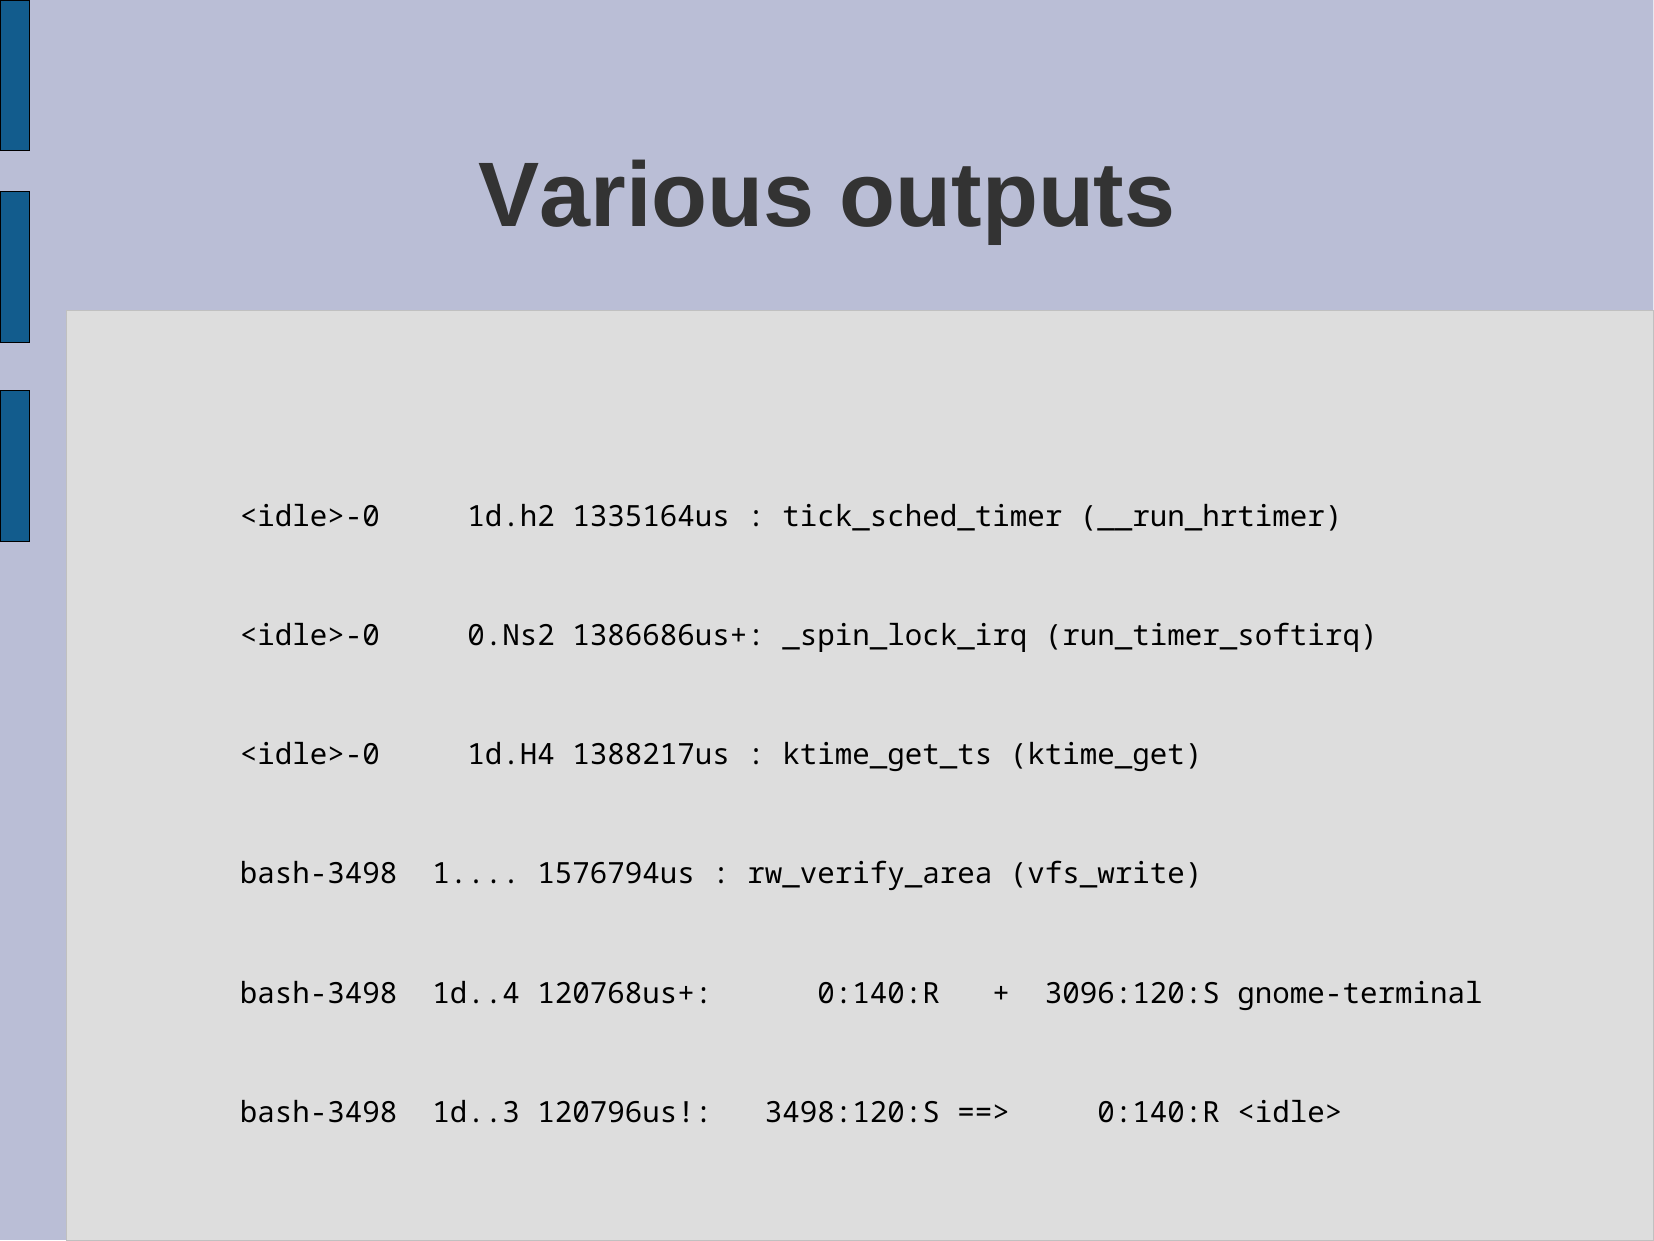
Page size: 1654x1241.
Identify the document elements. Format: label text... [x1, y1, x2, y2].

text_box [112, 787, 1538, 887]
title Various outputs [121, 98, 1534, 291]
text_box <idle>-0 1d.h2 1335164us : tick_sched_timer (__run_hrtimer) <idle>-0 0.Ns2 1386686us+: _spin_lock_irq (run_timer_softirq) <idle>-0 1d.H4 1388217us : ktime_get_ts (ktime_get) bash-3498 1.... 1576794us : rw_verify_area (vfs_write) bash-3498 1d..4 120768us+: 0:140:R + 3096:120:S gnome-terminal bash-3498 1d..3 120796us!: 3498:120:S ==> 0:140:R <idle> [225, 887, 1501, 1023]
text_box <idle>-0 1d.h2 1335164us : tick_sched_timer (__run_hrtimer) <idle>-0 0.Ns2 1386686us+: _spin_lock_irq (run_timer_softirq) <idle>-0 1d.H4 1388217us : ktime_get_ts (ktime_get) bash-3498 1.... 1576794us : rw_verify_area (vfs_write) bash-3498 1d..4 120768us+: 0:140:R + 3096:120:S gnome-terminal bash-3498 1d..3 120796us!: 3498:120:S ==> 0:140:R <idle> [225, 487, 1501, 787]
